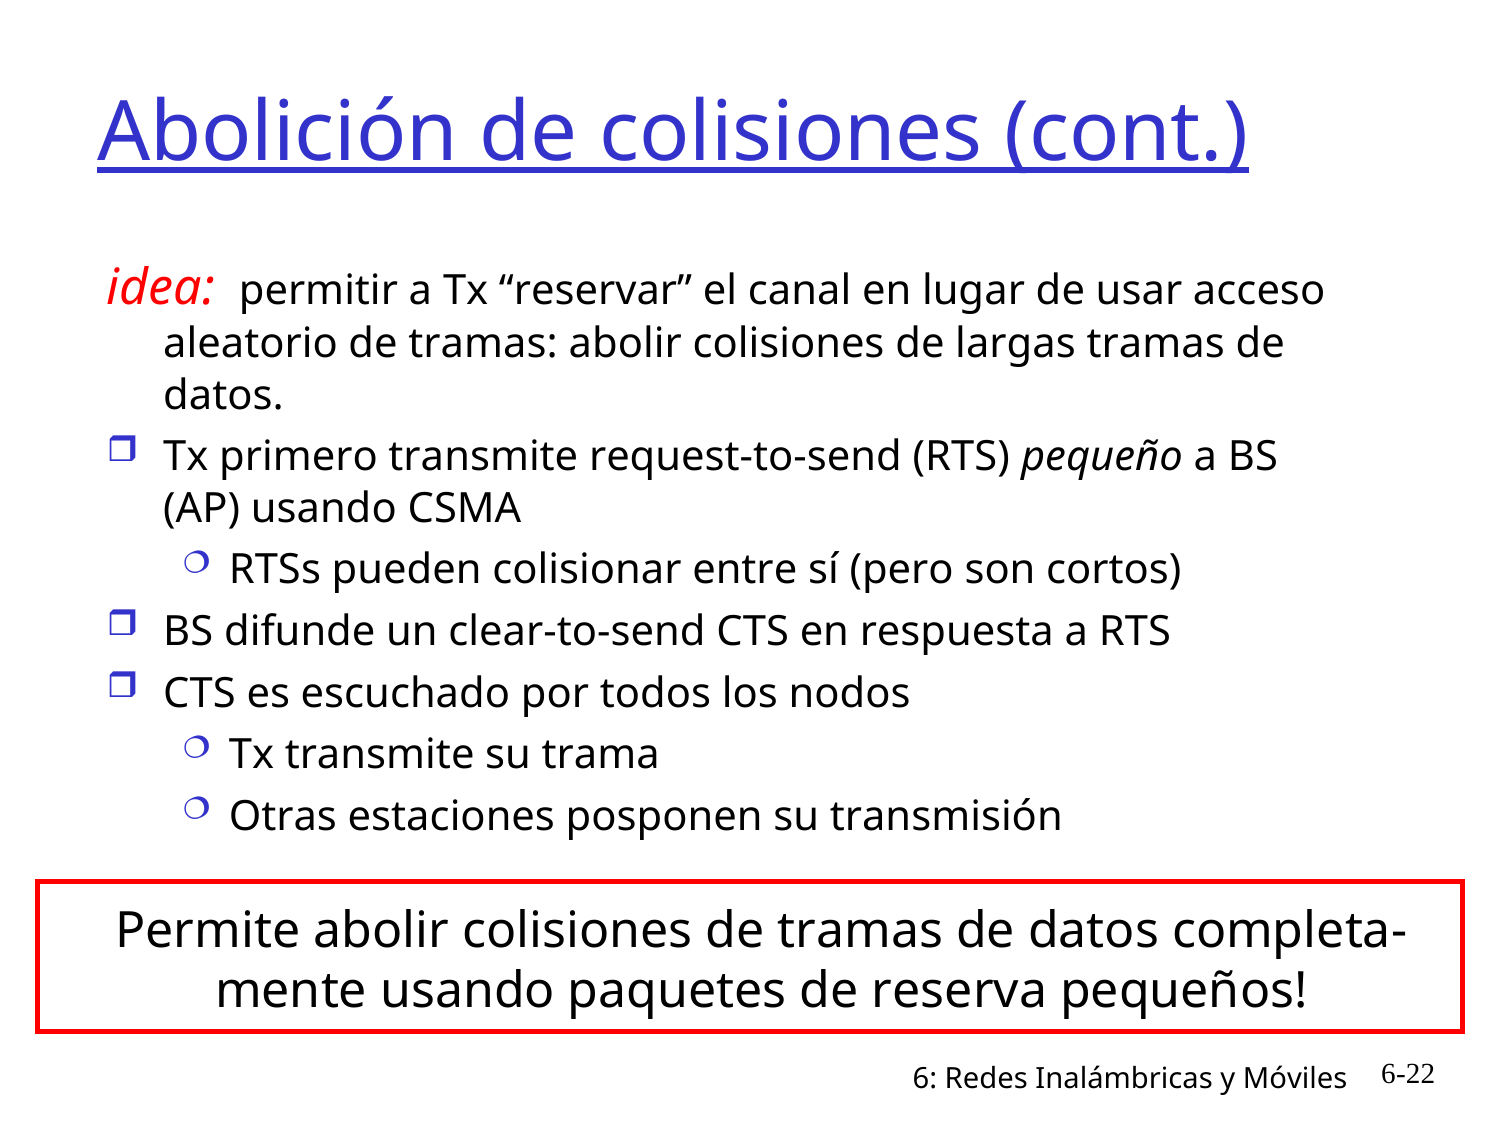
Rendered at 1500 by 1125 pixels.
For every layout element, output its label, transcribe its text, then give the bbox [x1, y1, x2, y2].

text_box Permite abolir colisiones de tramas de datos completa- mente usando paquetes de reserva pequeños! [100, 890, 1423, 1026]
list idea: permitir a Tx “reservar” el canal en lugar de usar acceso aleatorio de tramas: abolir colisiones de largas tramas de datos. Tx primero transmite request-to-send (RTS) pequeño a BS (AP) usando CSMA RTSs pueden colisionar entre sí (pero son cortos) BS difunde un clear-to-send CTS en respuesta a RTS CTS es escuchado por todos los nodos Tx transmite su trama Otras estaciones posponen su transmisión [92, 247, 1368, 841]
title Abolición de colisiones (cont.) [82, 34, 1456, 223]
